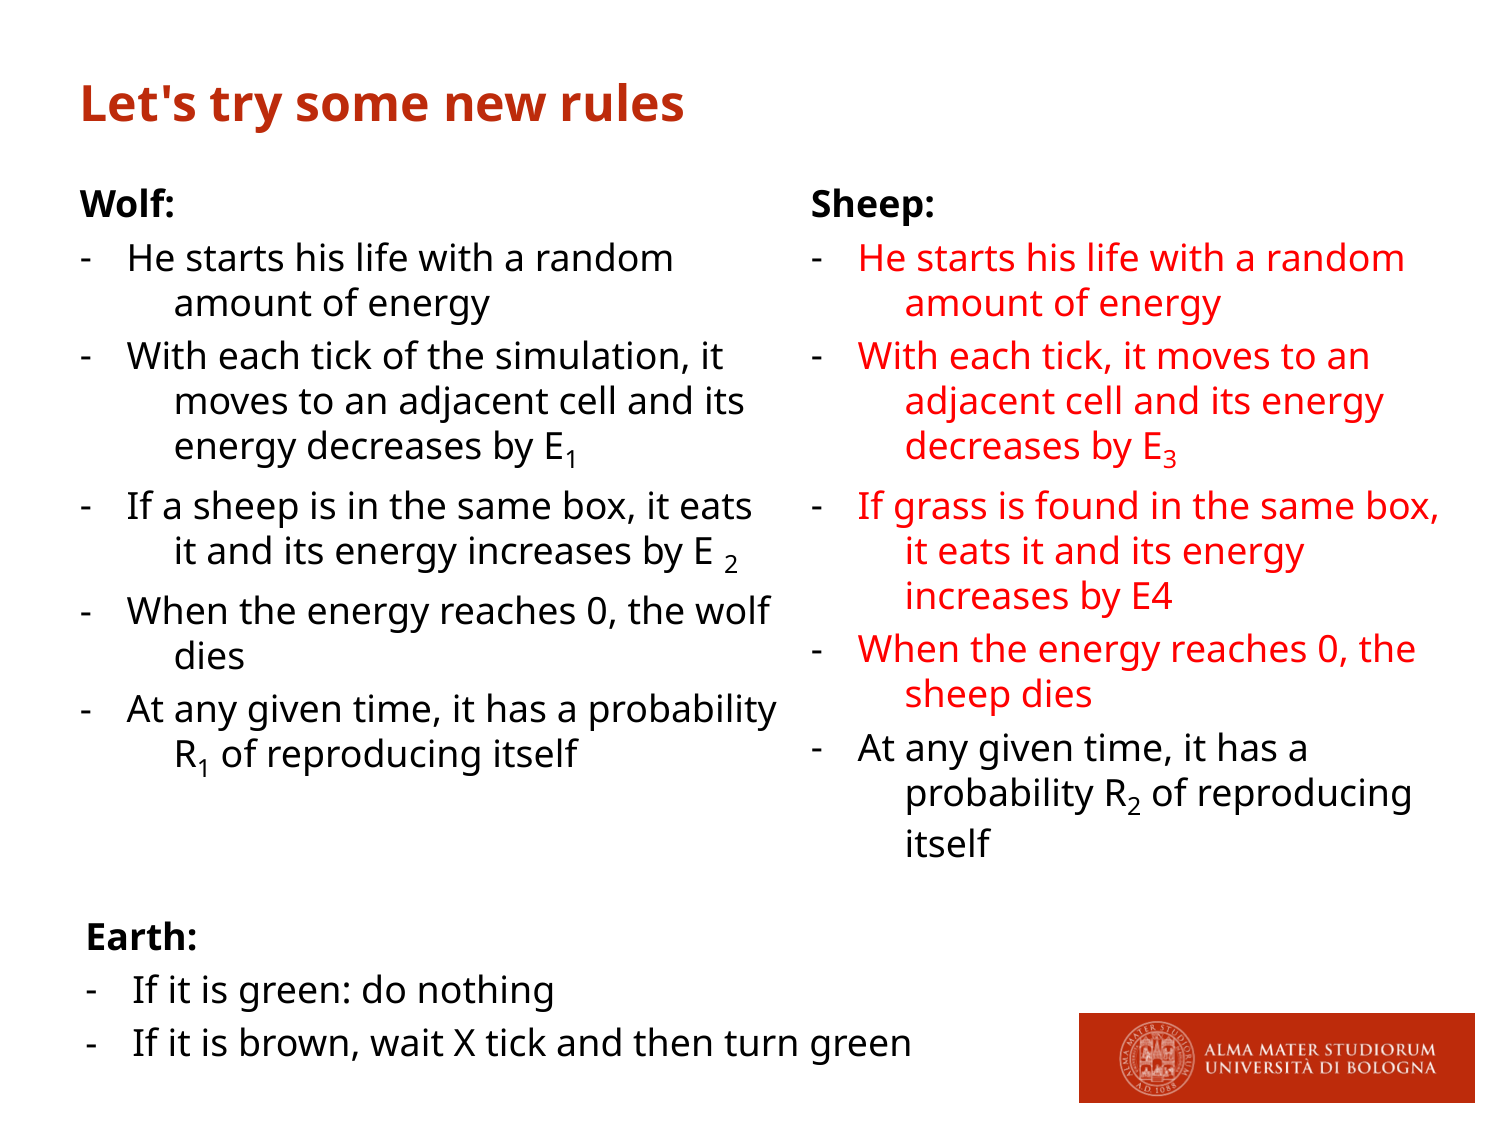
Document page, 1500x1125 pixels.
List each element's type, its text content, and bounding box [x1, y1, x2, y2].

text_box Earth: If it is green: do nothing If it is brown, wait X tick and then turn green [70, 905, 1069, 1125]
list Let's try some new rules [64, 78, 1447, 172]
text_box Wolf: He starts his life with a random amount of energy With each tick of the simulation, it moves to an adjacent cell and its energy decreases by E1 If a sheep is in the same box, it eats it and its energy increases by E 2 When the energy reaches 0, the wolf dies At any given time, it has a probability R1 of reproducing itself [64, 172, 795, 929]
text_box Sheep: He starts his life with a random amount of energy With each tick, it moves to an adjacent cell and its energy decreases by E3 If grass is found in the same box, it eats it and its energy increases by E4 When the energy reaches 0, the sheep dies At any given time, it has a probability R2 of reproducing itself [795, 172, 1471, 929]
